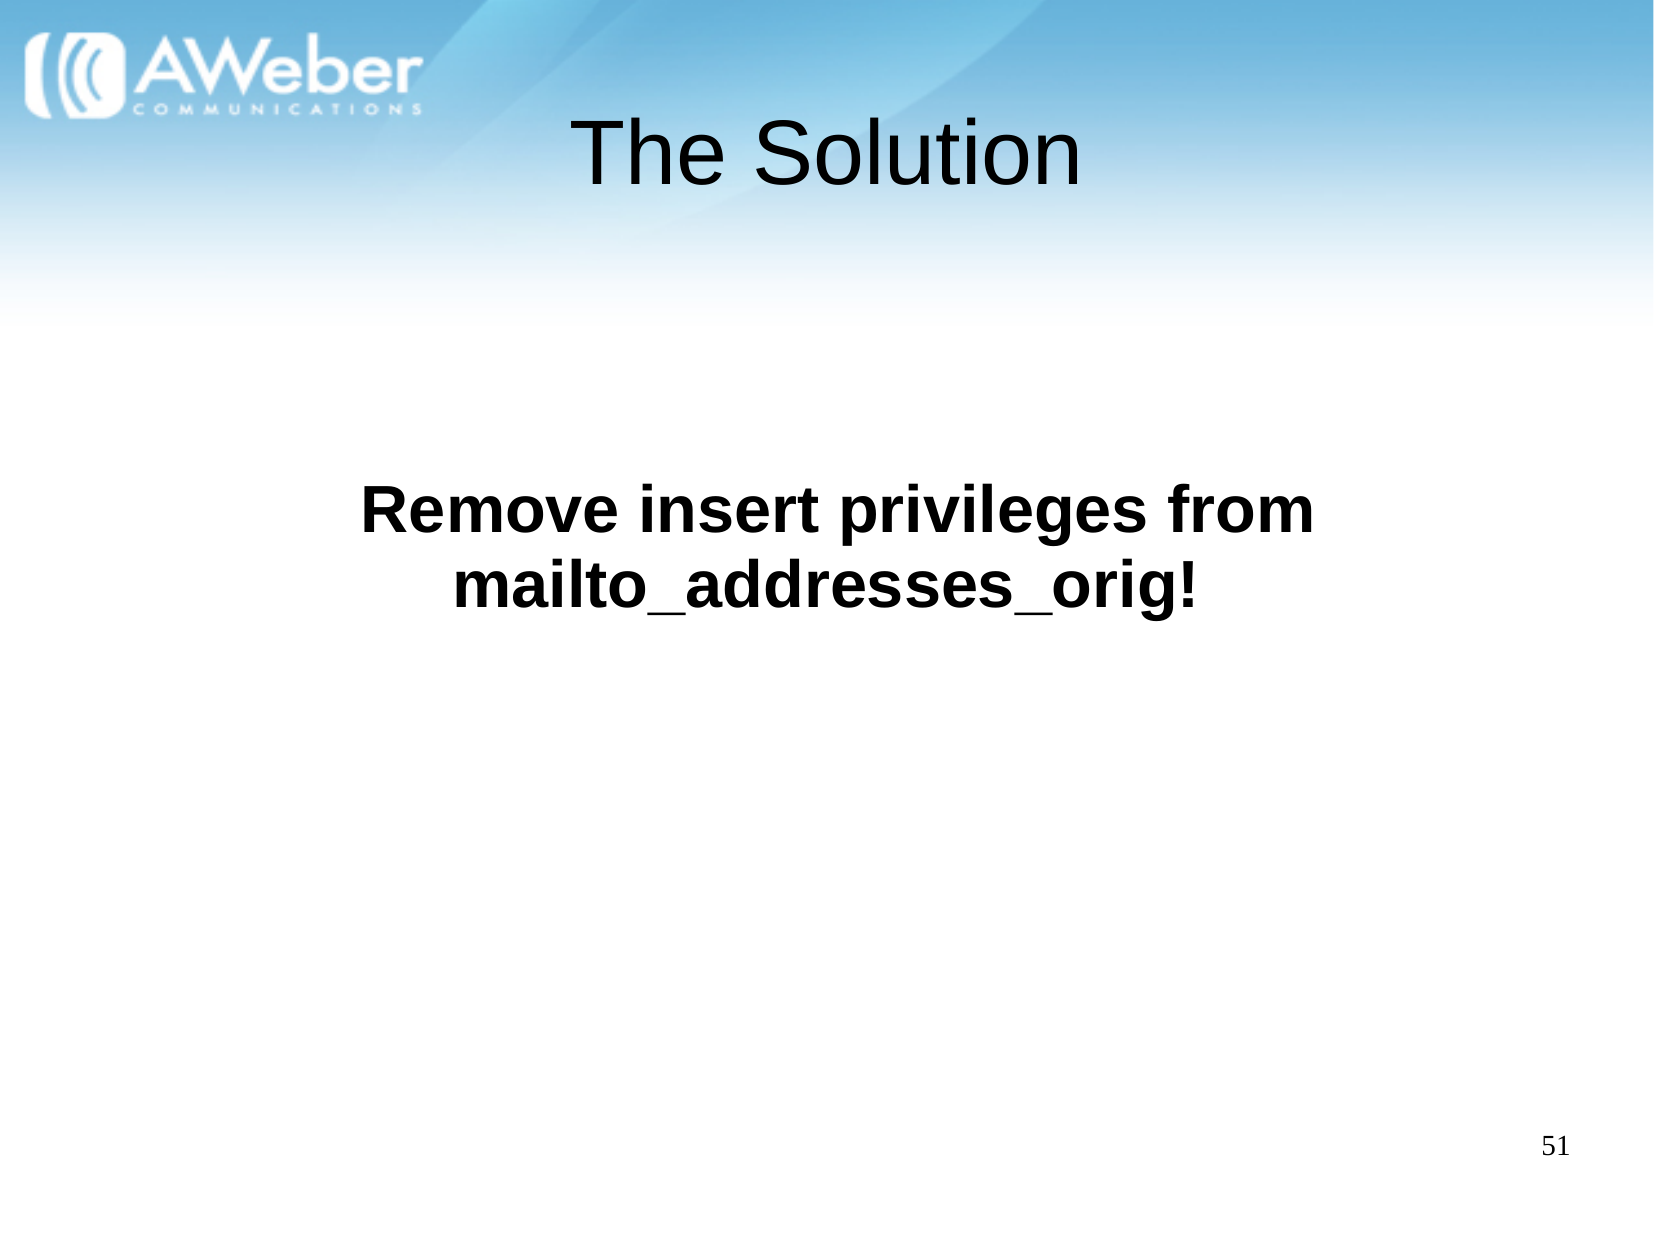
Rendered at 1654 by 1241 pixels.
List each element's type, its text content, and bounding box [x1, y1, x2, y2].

picture [0, 0, 1654, 376]
subtitle Remove insert privileges from mailto_addresses_orig! [82, 49, 1571, 1109]
